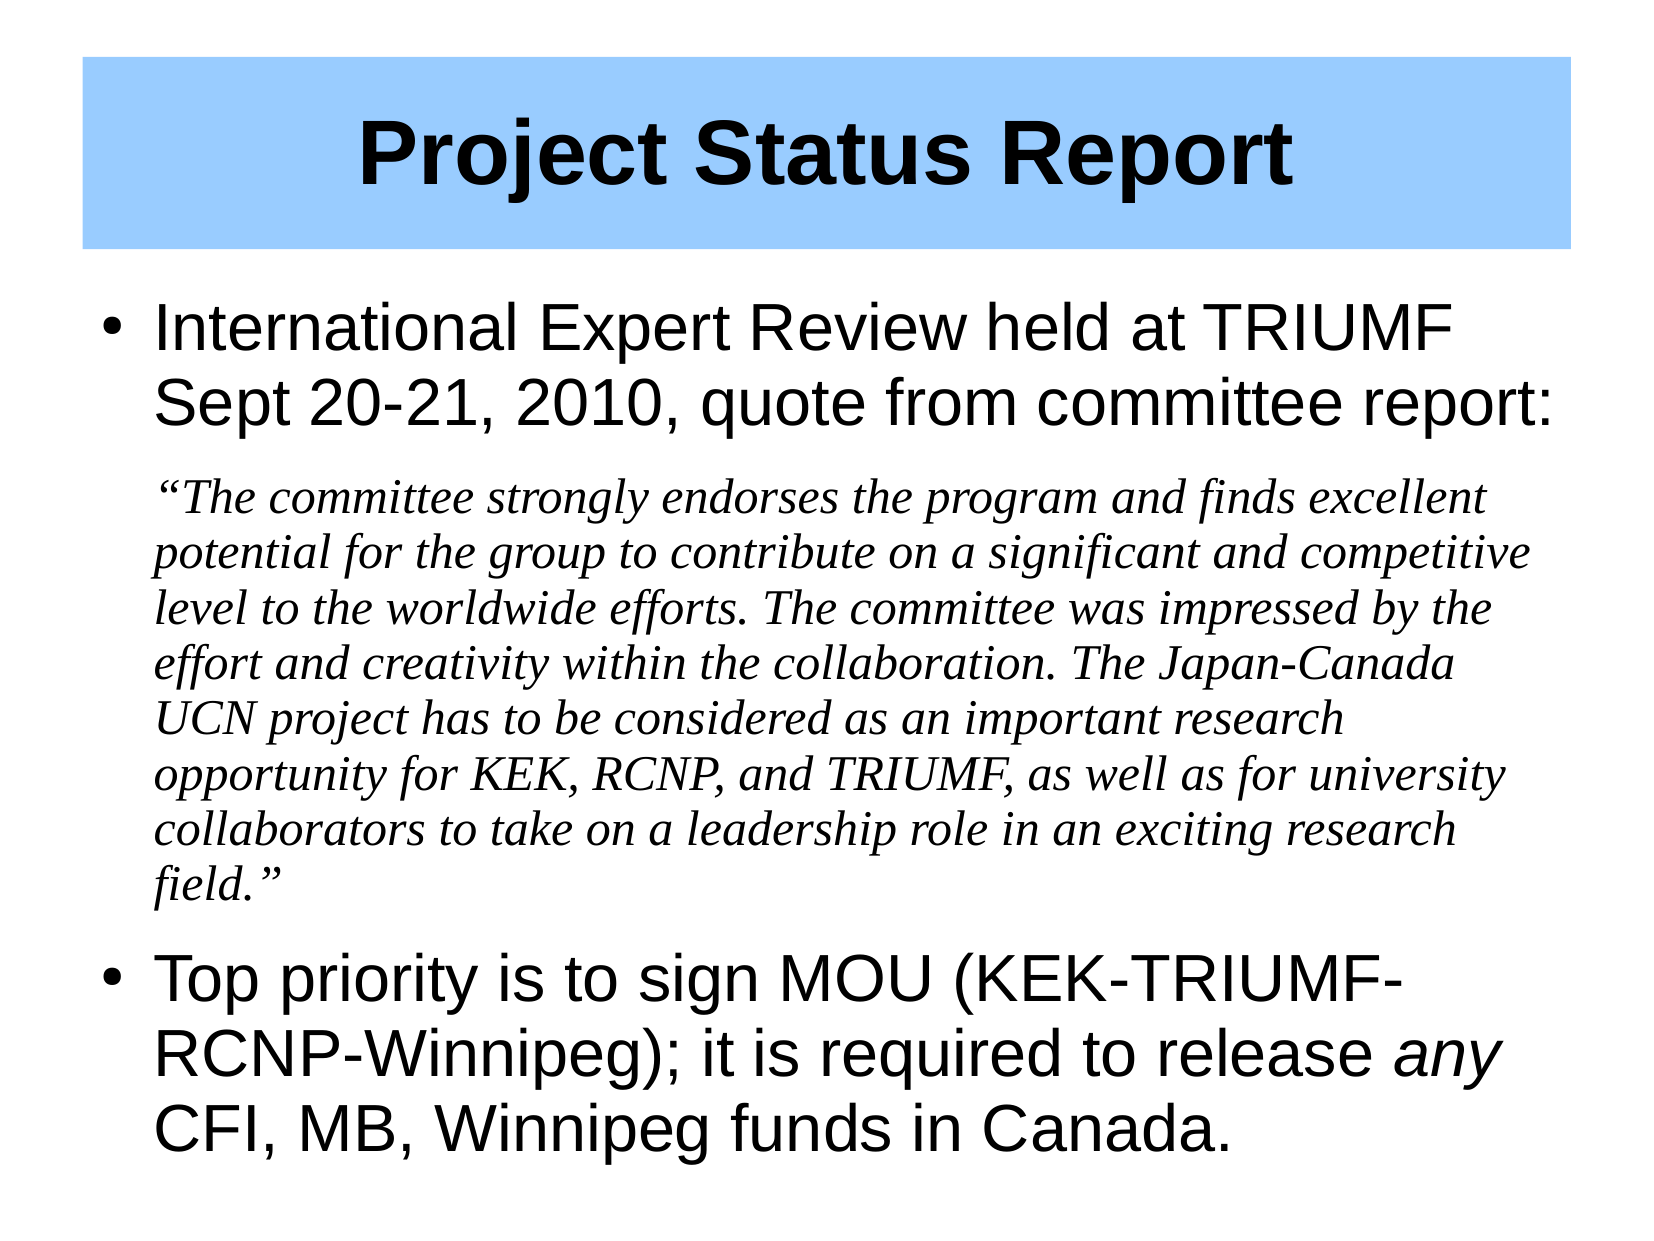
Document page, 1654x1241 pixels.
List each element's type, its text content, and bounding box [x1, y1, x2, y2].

list International Expert Review held at TRIUMF Sept 20-21, 2010, quote from committee report: “The committee strongly endorses the program and finds excellent potential for the group to contribute on a significant and competitive level to the worldwide efforts. The committee was impressed by the effort and creativity within the collaboration. The Japan-Canada UCN project has to be considered as an important research opportunity for KEK, RCNP, and TRIUMF, as well as for university collaborators to take on a leadership role in an exciting research field.” Top priority is to sign MOU (KEK-TRIUMF-RCNP-Winnipeg); it is required to release any CFI, MB, Winnipeg funds in Canada. [82, 290, 1571, 1209]
title Project Status Report [82, 56, 1571, 250]
